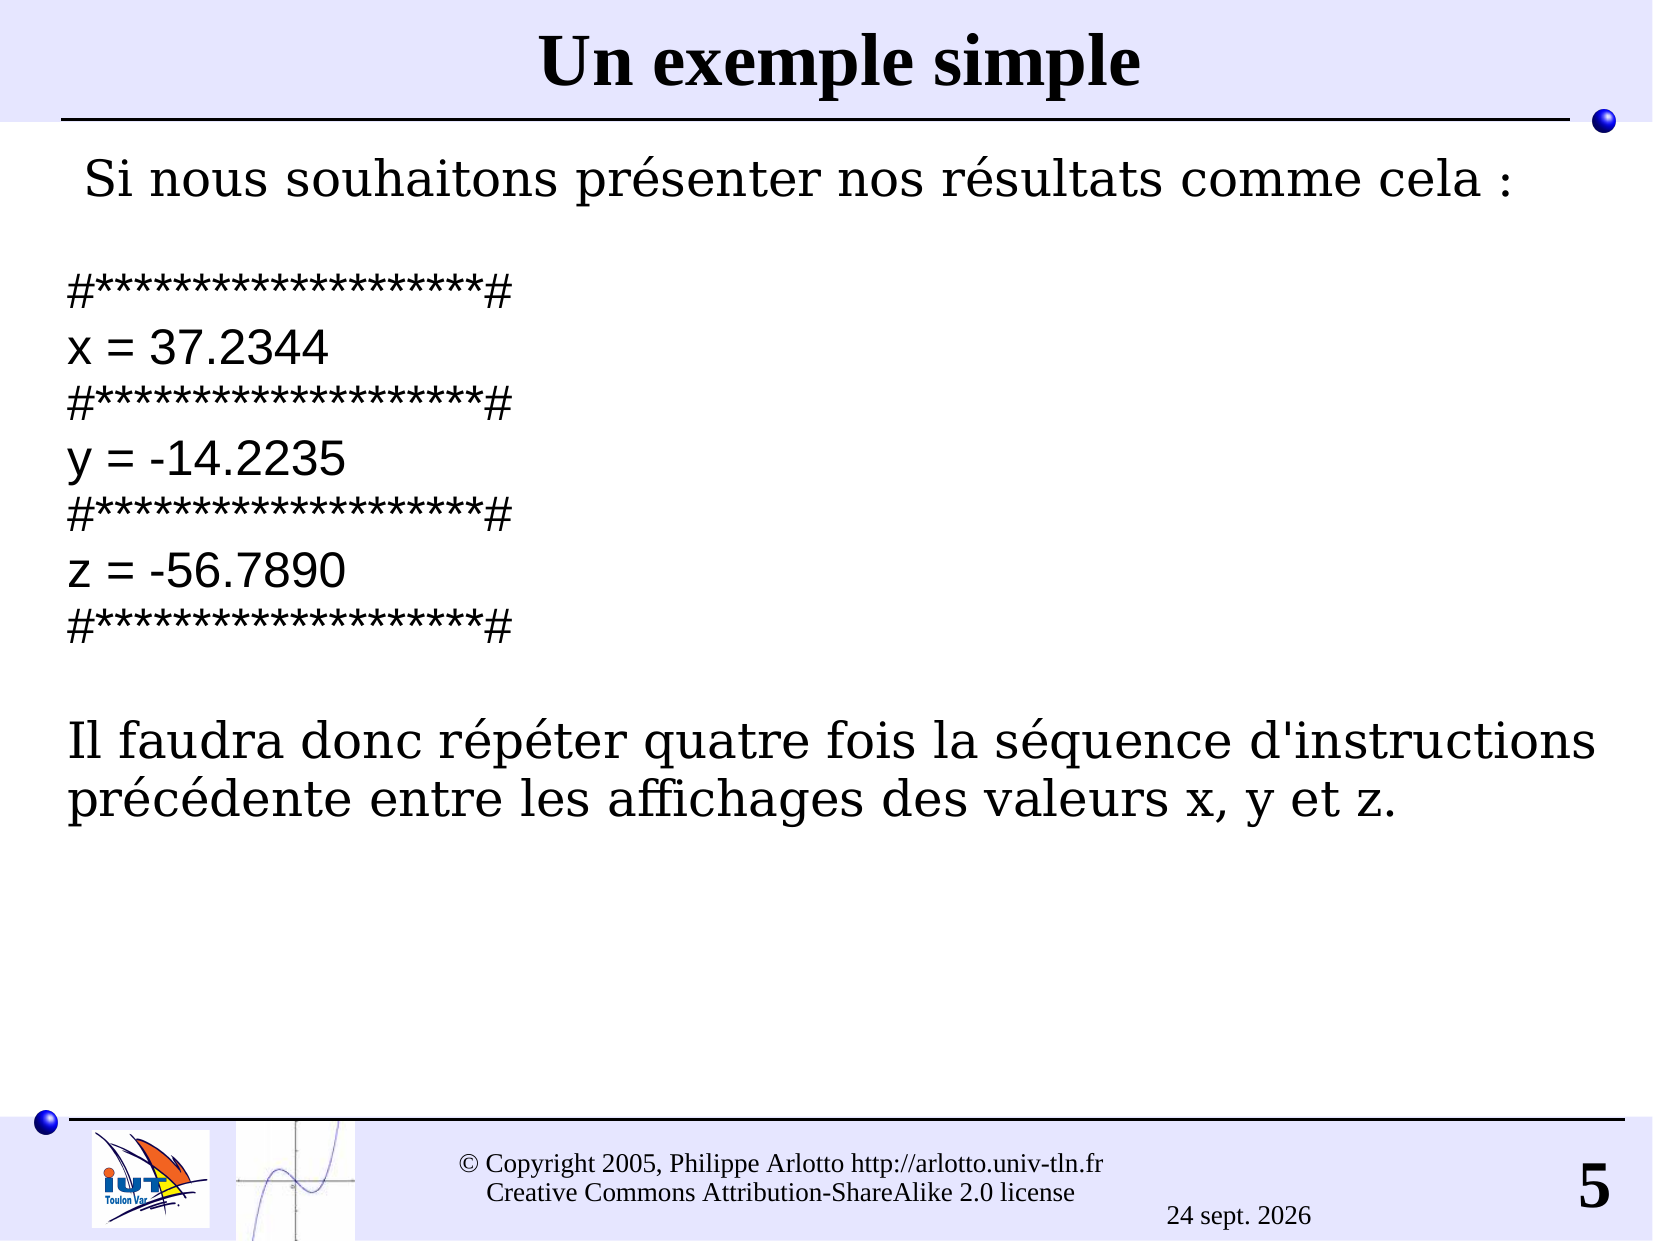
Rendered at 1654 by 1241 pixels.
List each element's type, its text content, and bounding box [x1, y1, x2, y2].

title Un exemple simple [95, 14, 1585, 107]
picture [236, 1121, 355, 1241]
text_box Si nous souhaitons présenter nos résultats comme cela : #********************# x = 37.2344 #********************# y = -14.2235 #********************# z = -56.7890 #********************# Il faudra donc répéter quatre fois la séquence d'instructions précédente entre les affichages des valeurs x, y et z. [67, 149, 1599, 945]
